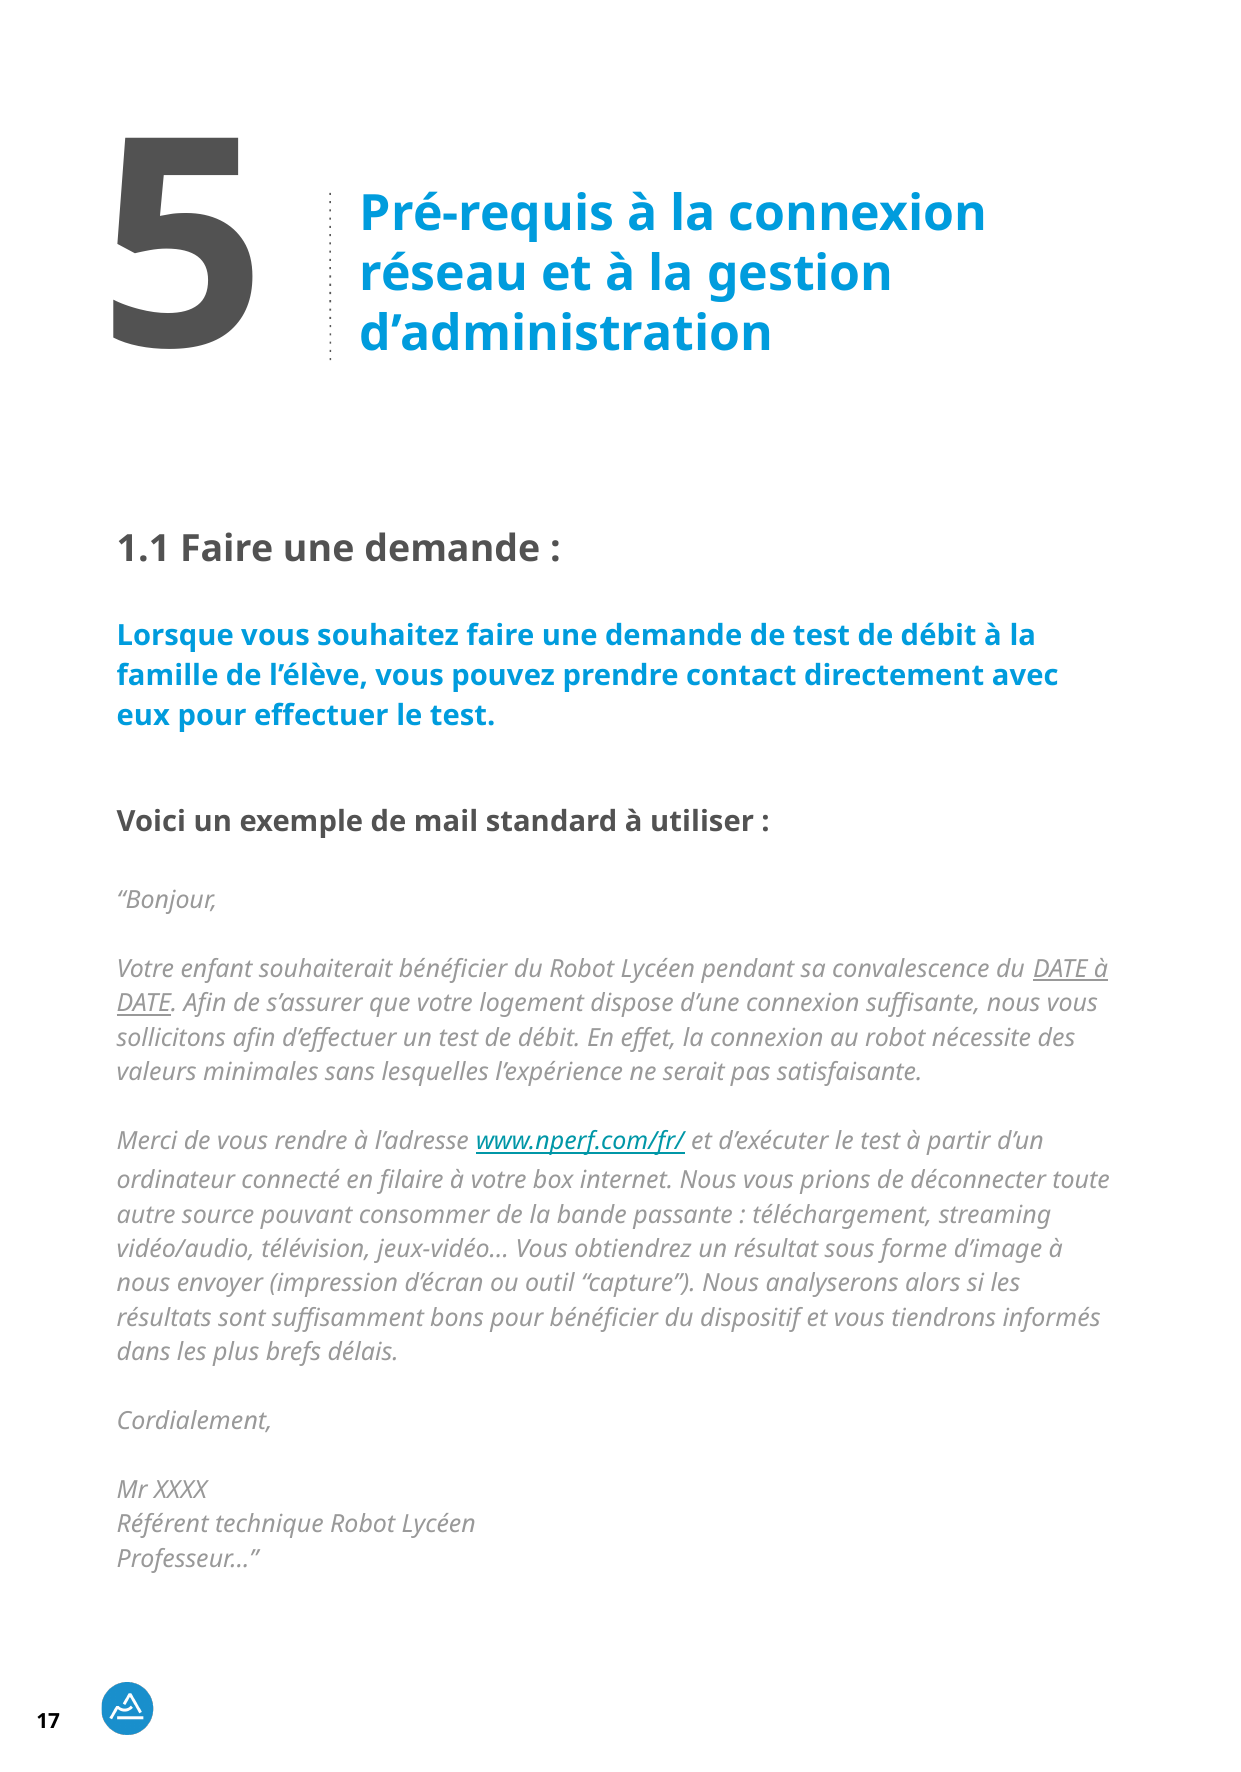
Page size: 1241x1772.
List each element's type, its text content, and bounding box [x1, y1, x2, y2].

text_box 1.1 Faire une demande : Lorsque vous souhaitez faire une demande de test de débit à la famille de l’élève, vous pouvez prendre contact directement avec eux pour effectuer le test. Voici un exemple de mail standard à utiliser : “Bonjour, Votre enfant souhaiterait bénéficier du Robot Lycéen pendant sa convalescence du DATE à DATE. Afin de s’assurer que votre logement dispose d’une connexion suffisante, nous vous sollicitons afin d’effectuer un test de débit. En effet, la connexion au robot nécessite des valeurs minimales sans lesquelles l’expérience ne serait pas satisfaisante. Merci de vous rendre à l’adresse www.nperf.com/fr/ et d’exécuter le test à partir d’un ordinateur connecté en filaire à votre box internet. Nous vous prions de déconnecter toute autre source pouvant consommer de la bande passante : téléchargement, streaming vidéo/audio, télévision, jeux-vidéo... Vous obtiendrez un résultat sous forme d’image à nous envoyer (impression d’écran ou outil “capture”). Nous analyserons alors si les résultats sont suffisamment bons pour bénéficier du dispositif et vous tiendrons informés dans les plus brefs délais. Cordialement, Mr XXXX Référent technique Robot Lycéen Professeur…” [101, 501, 1129, 1604]
text_box Pré-requis à la connexion réseau et à la gestion d’administration [344, 165, 1149, 472]
picture [101, 1682, 161, 1735]
text_box 17 [8, 1670, 75, 1748]
text_box 5 [84, 39, 391, 369]
